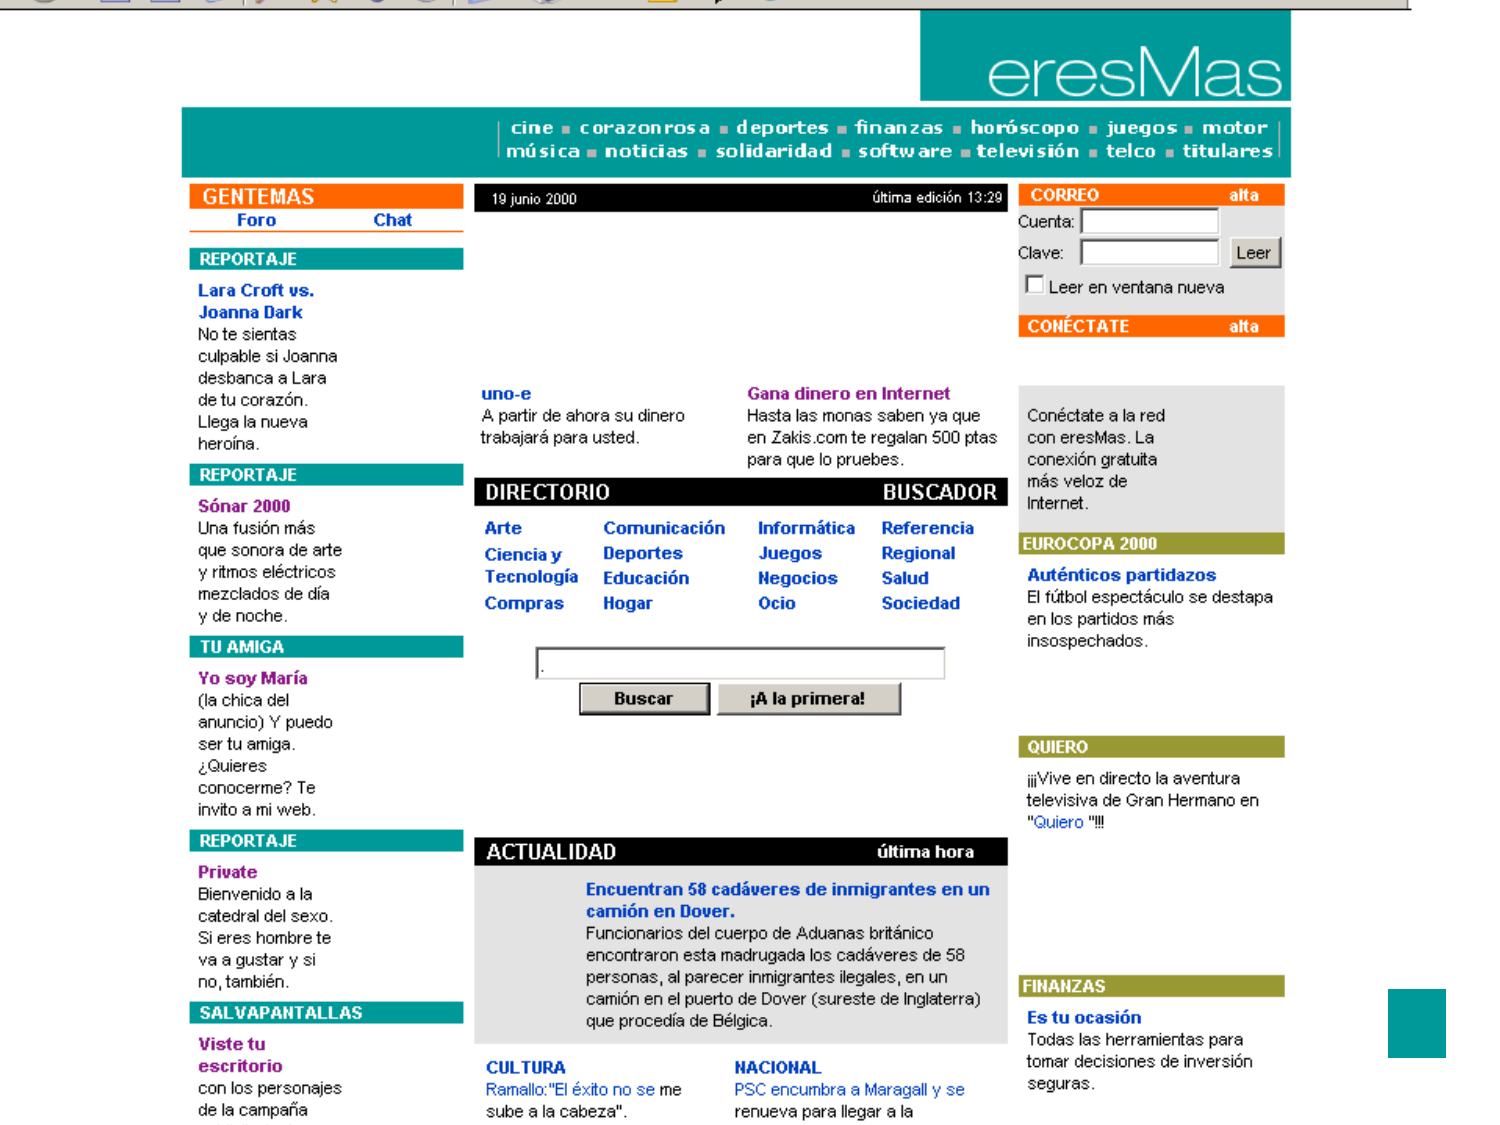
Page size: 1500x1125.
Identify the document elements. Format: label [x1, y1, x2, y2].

picture [0, 0, 1500, 1125]
text_box [1387, 987, 1447, 1059]
